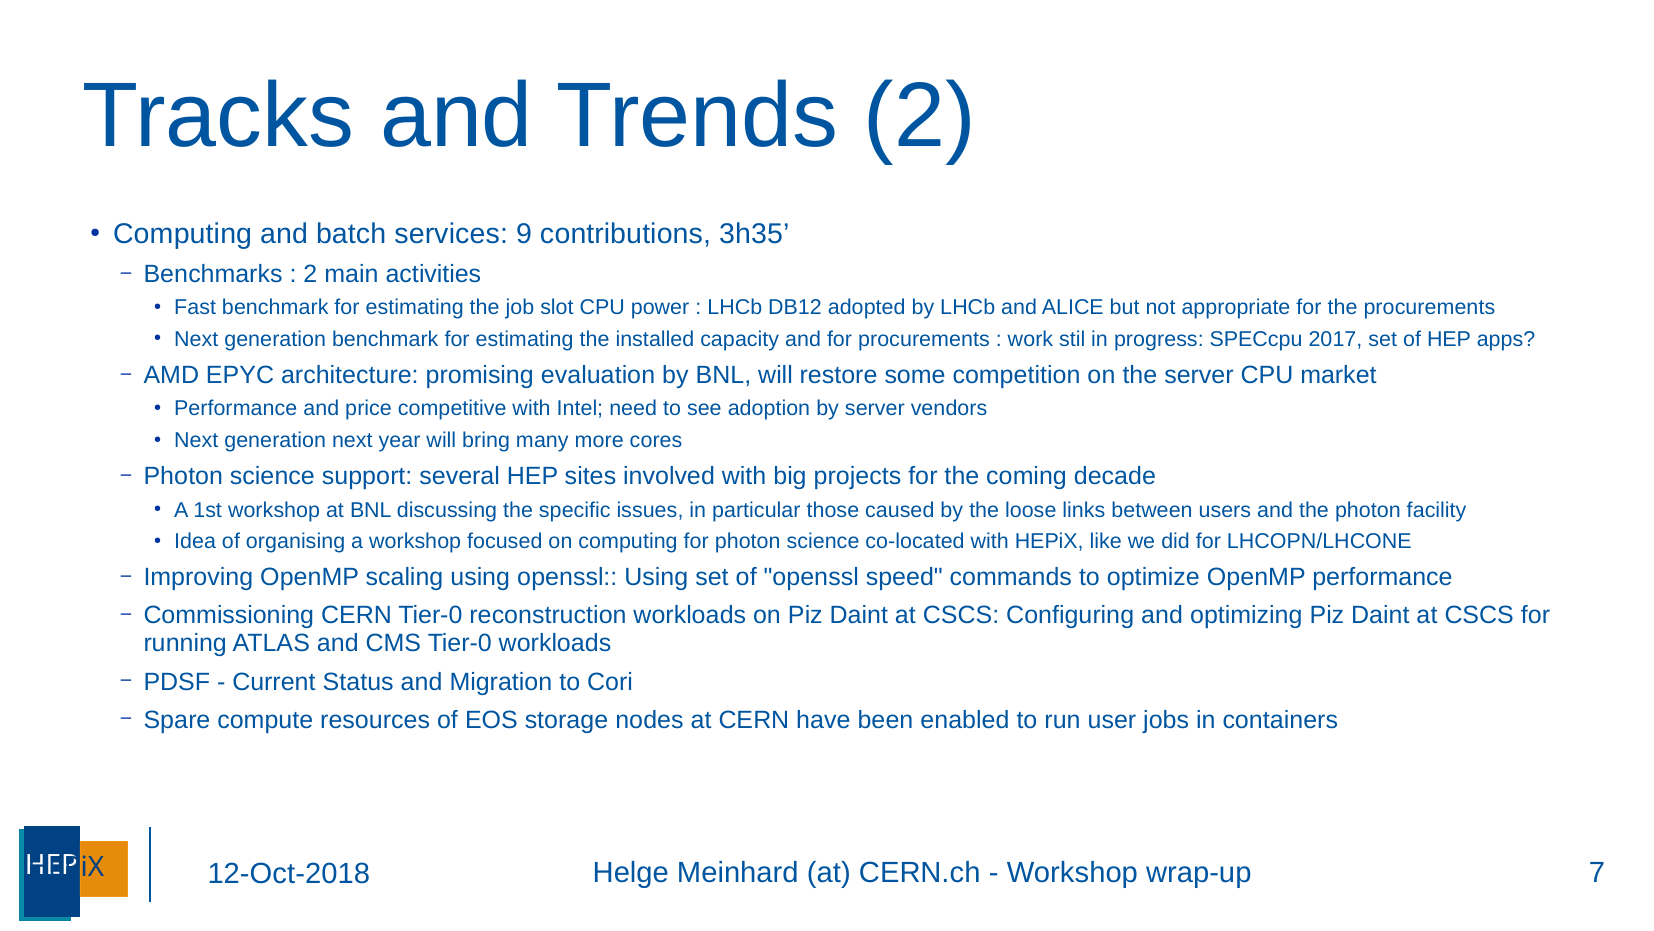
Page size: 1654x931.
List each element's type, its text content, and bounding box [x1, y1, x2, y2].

title Tracks and Trends (2) [82, 37, 1571, 193]
list Computing and batch services: 9 contributions, 3h35’ Benchmarks : 2 main activities Fast benchmark for estimating the job slot CPU power : LHCb DB12 adopted by LHCb and ALICE but not appropriate for the procurements Next generation benchmark for estimating the installed capacity and for procurements : work stil in progress: SPECcpu 2017, set of HEP apps? AMD EPYC architecture: promising evaluation by BNL, will restore some competition on the server CPU market Performance and price competitive with Intel; need to see adoption by server vendors Next generation next year will bring many more cores Photon science support: several HEP sites involved with big projects for the coming decade A 1st workshop at BNL discussing the specific issues, in particular those caused by the loose links between users and the photon facility Idea of organising a workshop focused on computing for photon science co-located with HEPiX, like we did for LHCOPN/LHCONE Improving OpenMP scaling using openssl:: Using set of "openssl speed" commands to optimize OpenMP performance Commissioning CERN Tier-0 reconstruction workloads on Piz Daint at CSCS: Configuring and optimizing Piz Daint at CSCS for running ATLAS and CMS Tier-0 workloads PDSF - Current Status and Migration to Cori Spare compute resources of EOS storage nodes at CERN have been enabled to run user jobs in containers [82, 217, 1571, 757]
